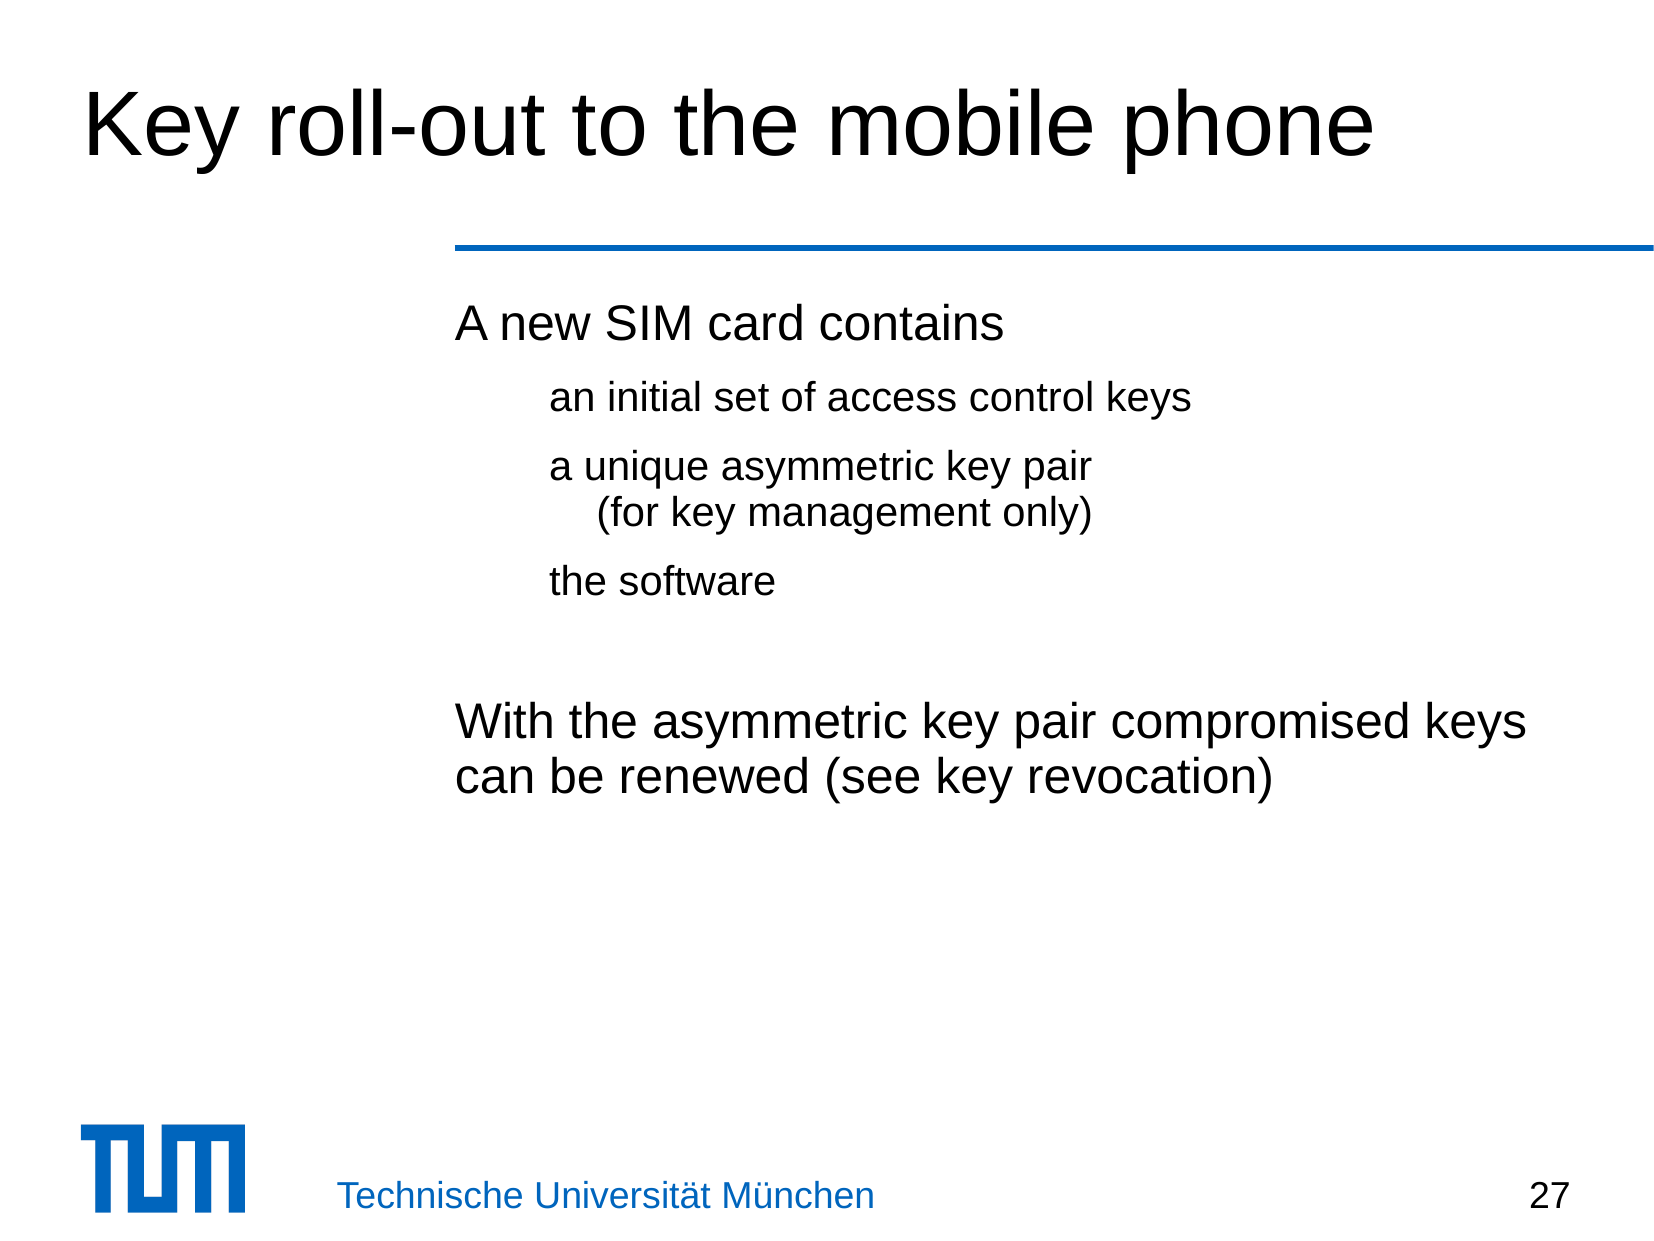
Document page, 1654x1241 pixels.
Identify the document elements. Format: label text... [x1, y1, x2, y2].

title Key roll-out to the mobile phone [82, 19, 1571, 228]
list A new SIM card contains an initial set of access control keys a unique asymmetric key pair (for key management only) the software With the asymmetric key pair compromised keys can be renewed (see key revocation) [454, 295, 1571, 1114]
picture [80, 1124, 245, 1213]
